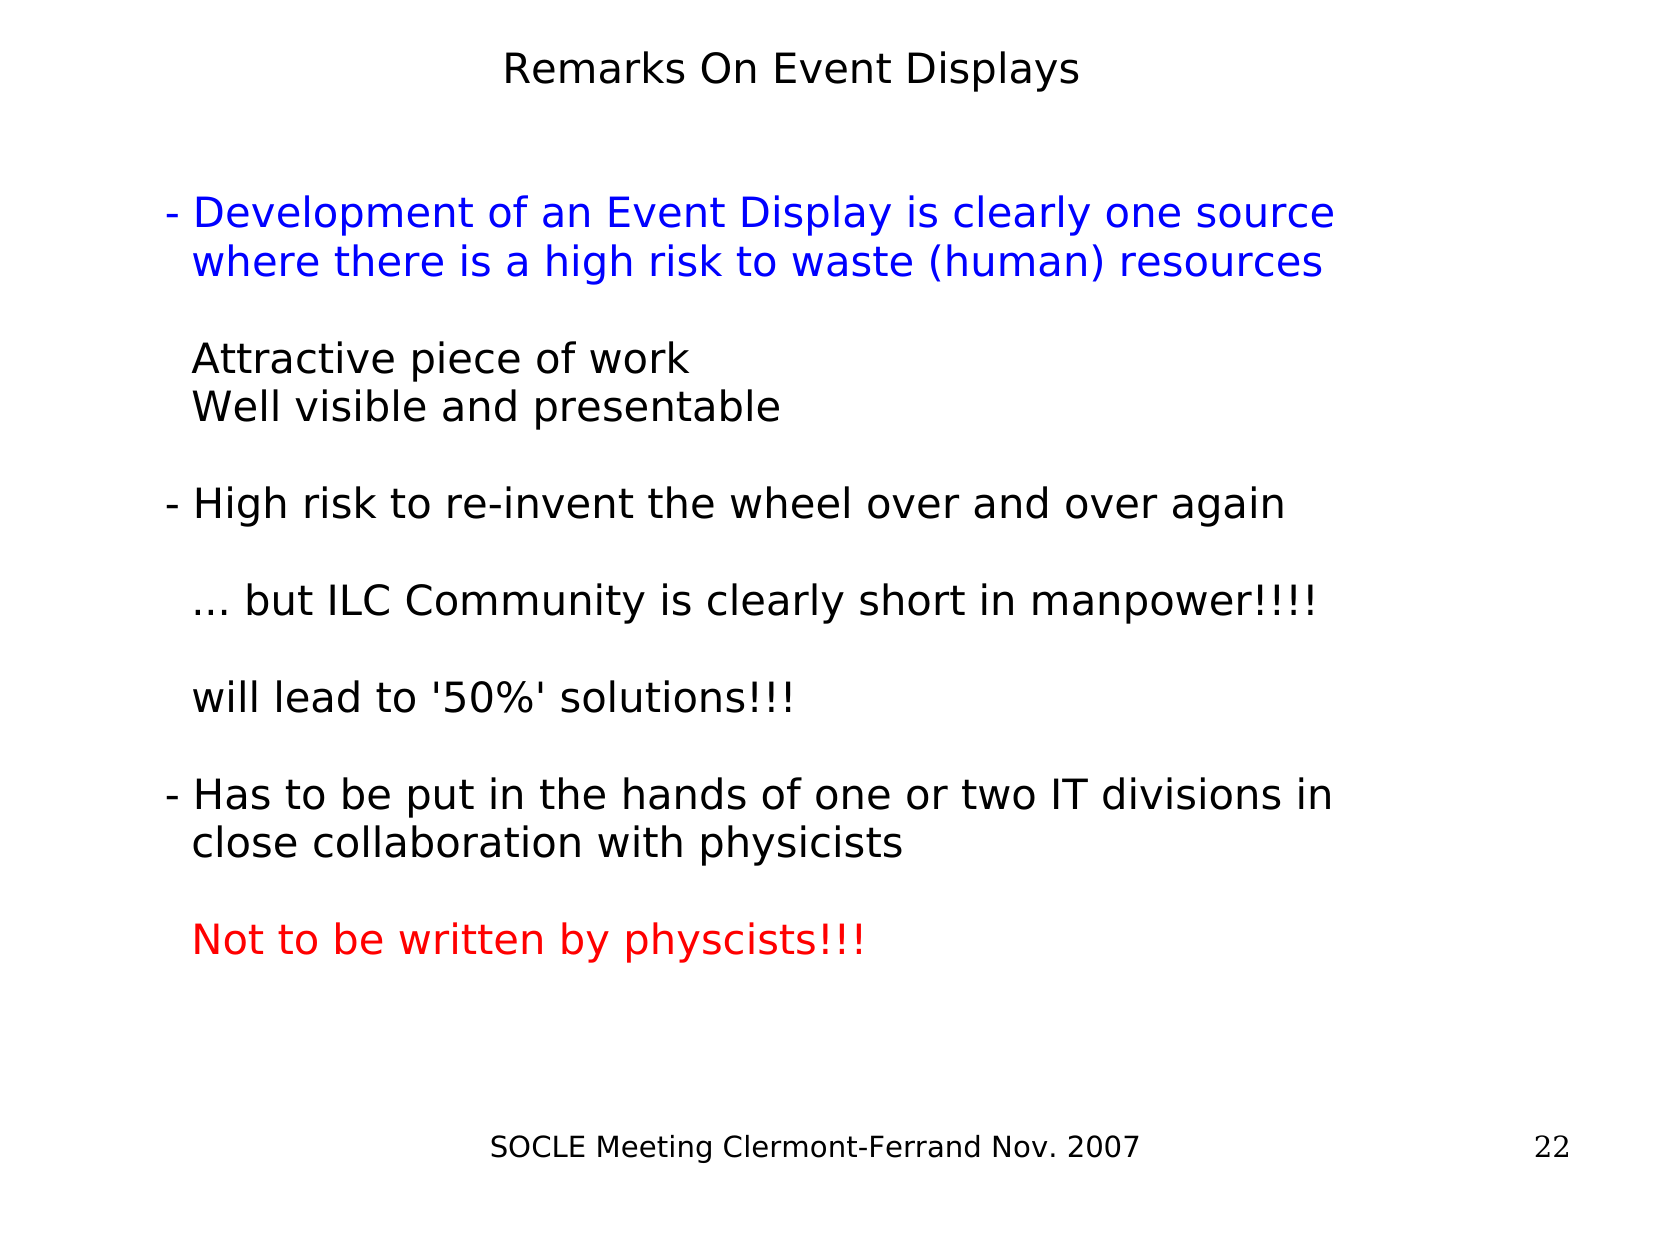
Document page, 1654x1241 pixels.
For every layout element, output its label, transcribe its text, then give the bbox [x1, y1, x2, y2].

text_box - Development of an Event Display is clearly one source where there is a high risk to waste (human) resources Attractive piece of work Well visible and presentable - High risk to re-invent the wheel over and over again ... but ILC Community is clearly short in manpower!!!! will lead to '50%' solutions!!! - Has to be put in the hands of one or two IT divisions in close collaboration with physicists Not to be written by physcists!!! [150, 181, 1363, 973]
text_box Remarks On Event Displays [487, 37, 1095, 101]
